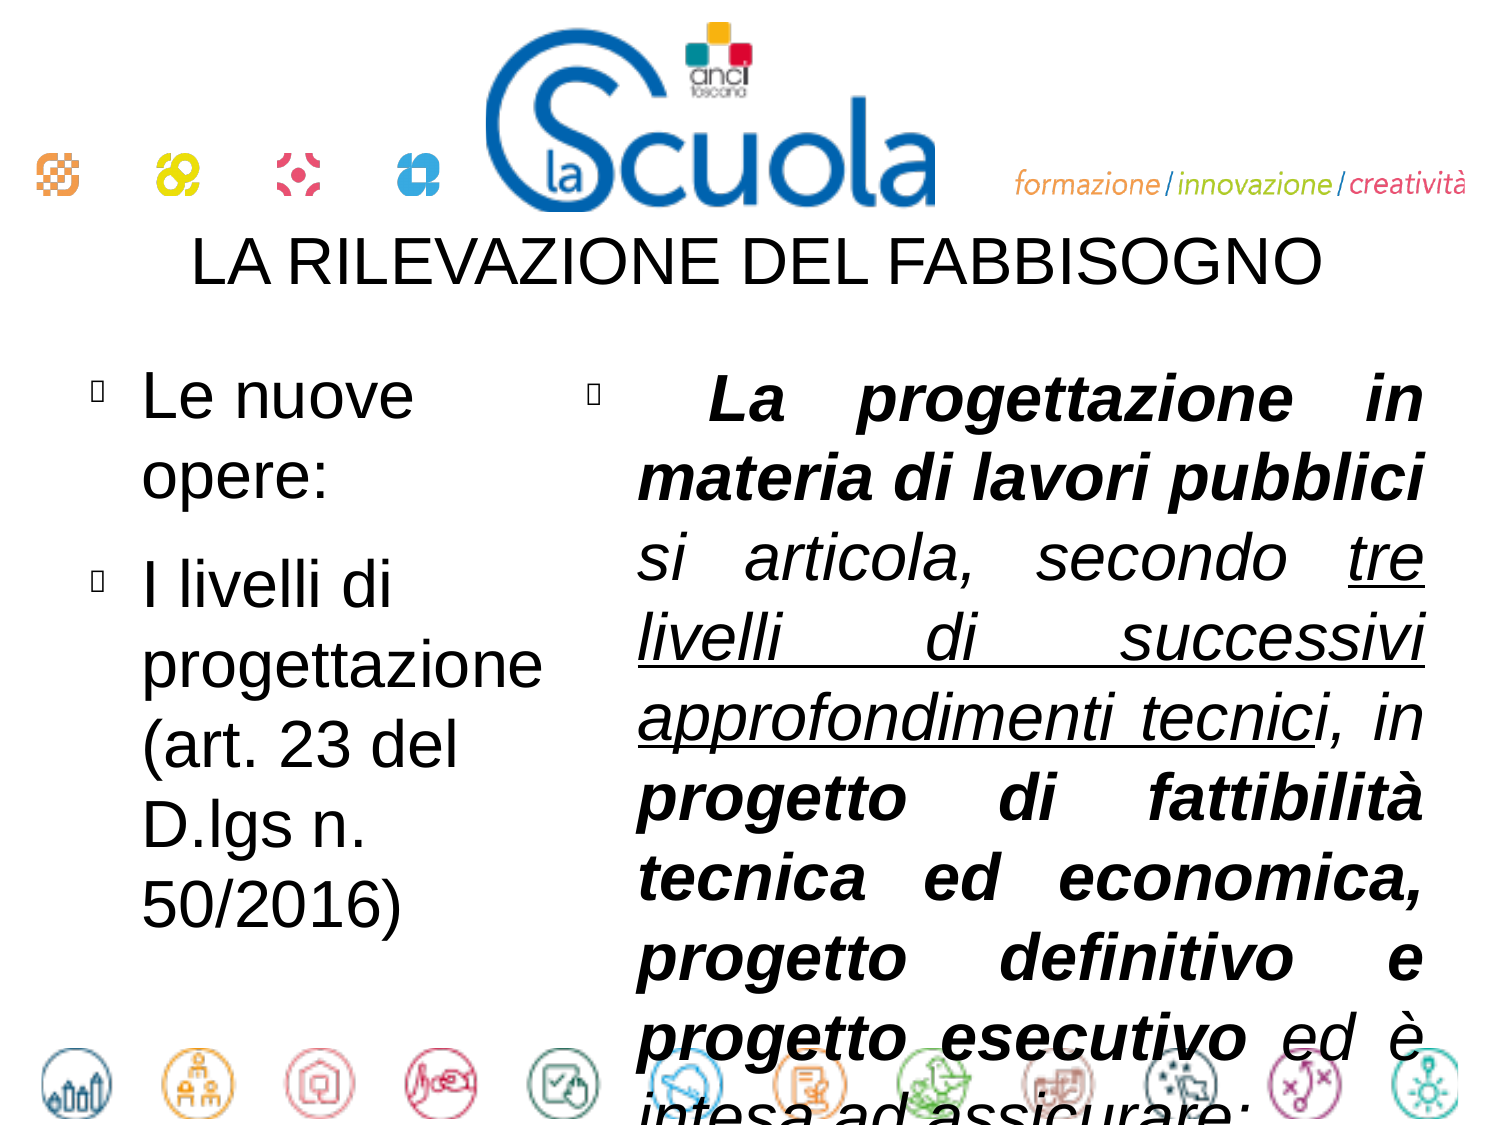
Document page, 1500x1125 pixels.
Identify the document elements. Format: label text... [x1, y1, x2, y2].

text_box LA RILEVAZIONE DEL FABBISOGNO [82, 163, 1433, 352]
text_box La progettazione in materia di lavori pubblici si articola, secondo tre livelli di successivi approfondimenti tecnici, in progetto di fattibilità tecnica ed economica, progetto definitivo e progetto esecutivo ed è intesa ad assicurare: il soddisfacimento dei fabbisogni della collettività; la qualità architettonica e tecnico funzionale e di relazione nel contesto dell’opera; la conformità alle norme ambientali, urbanistiche e di tutela dei beni culturali e paesaggistici, nonché il rispetto di quanto previsto dalla normativa in materia di tutela della salute e della sicurezza; un limitato consumo del suolo; il rispetto dei vincoli idro-geologici, sismici e forestali nonché degli altri vincoli esistenti; il risparmio e l'efficientamento ed il recupero energetico nella realizzazione e nella successiva vita dell'opera nonché la valutazione del ciclo di vita e della manutenibilità delle opere; la compatibilità con le preesistenze archeologiche; la razionalizzazione delle attività di progettazione e delle connesse verifiche attraverso il progressivo uso di metodi e strumenti elettronici specifici quali quelli di modellazione per l’edilizia e le infrastrutture; la compatibilità geologica, geomorfologica, idrogeologica dell'opera; ccessibilità e adattabilità secondo quanto previsto dalle disposizioni vigenti in materia di barriere architettoniche. [566, 354, 1426, 1040]
text_box Le nuove opere: I livelli di progettazione (art. 23 del D.lgs n. 50/2016) [70, 351, 579, 1004]
